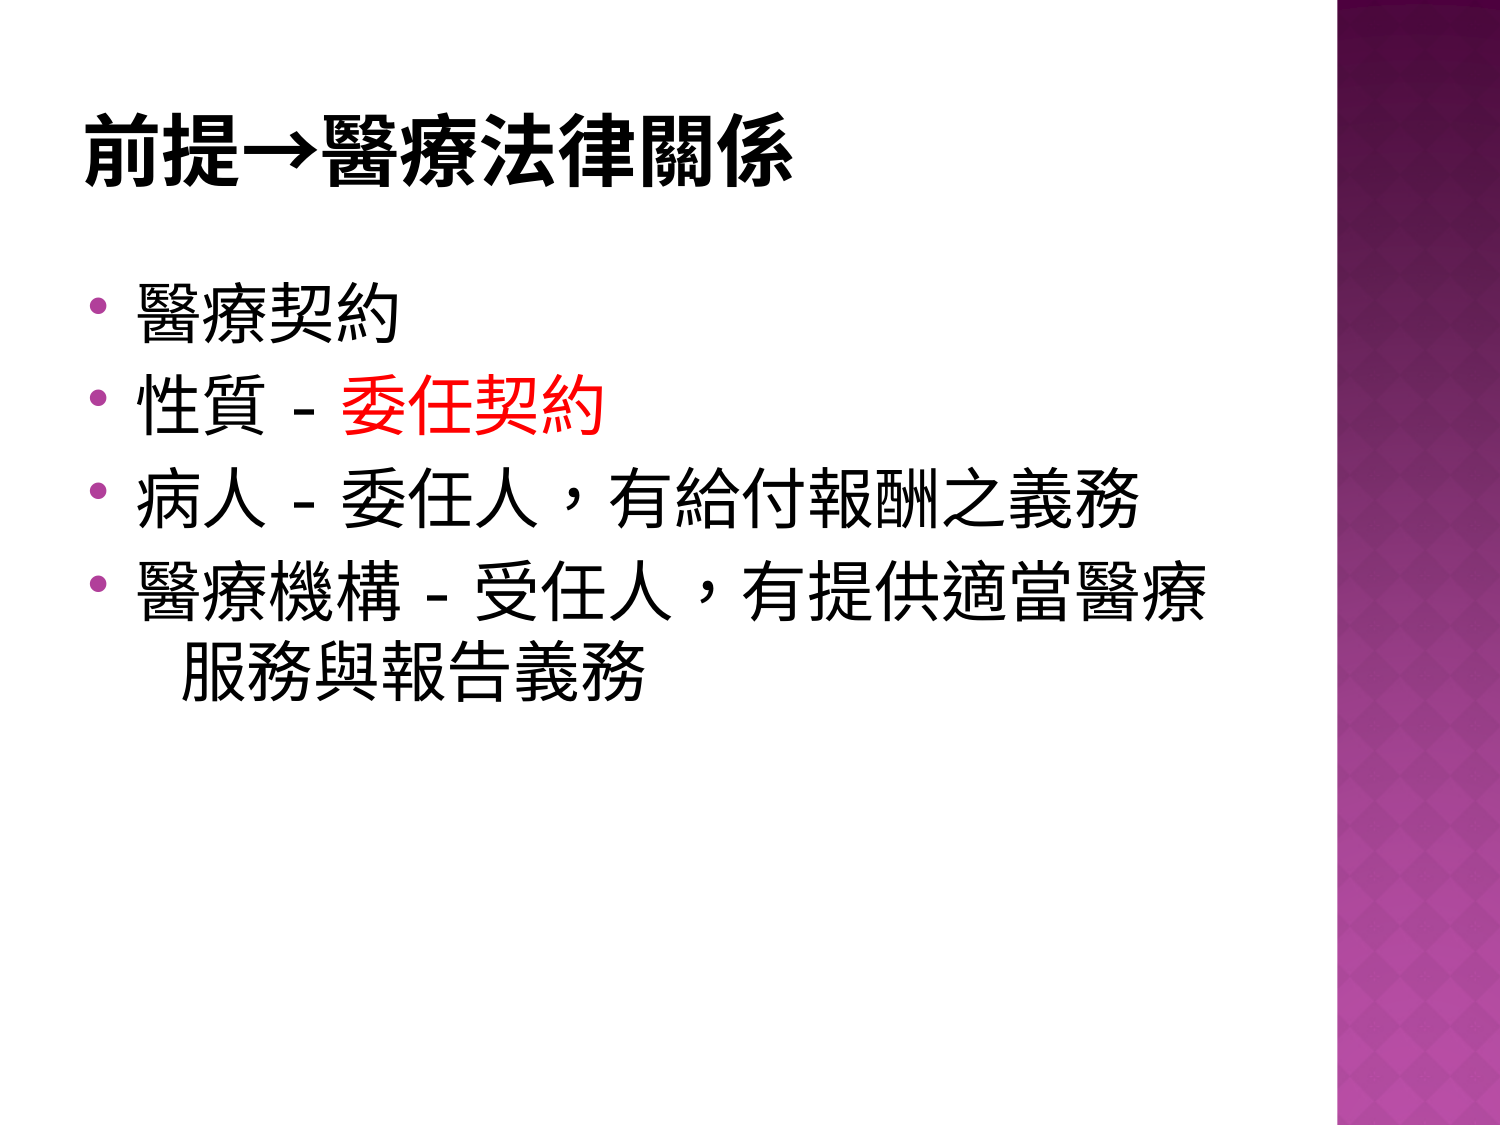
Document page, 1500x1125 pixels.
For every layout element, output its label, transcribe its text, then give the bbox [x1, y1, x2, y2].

title 前提→醫療法律關係 [75, 52, 1263, 197]
list 醫療契約 性質-委任契約 病人-委任人，有給付報酬之義務 醫療機構-受任人，有提供適當醫療服務與報告義務 [75, 264, 1263, 1060]
